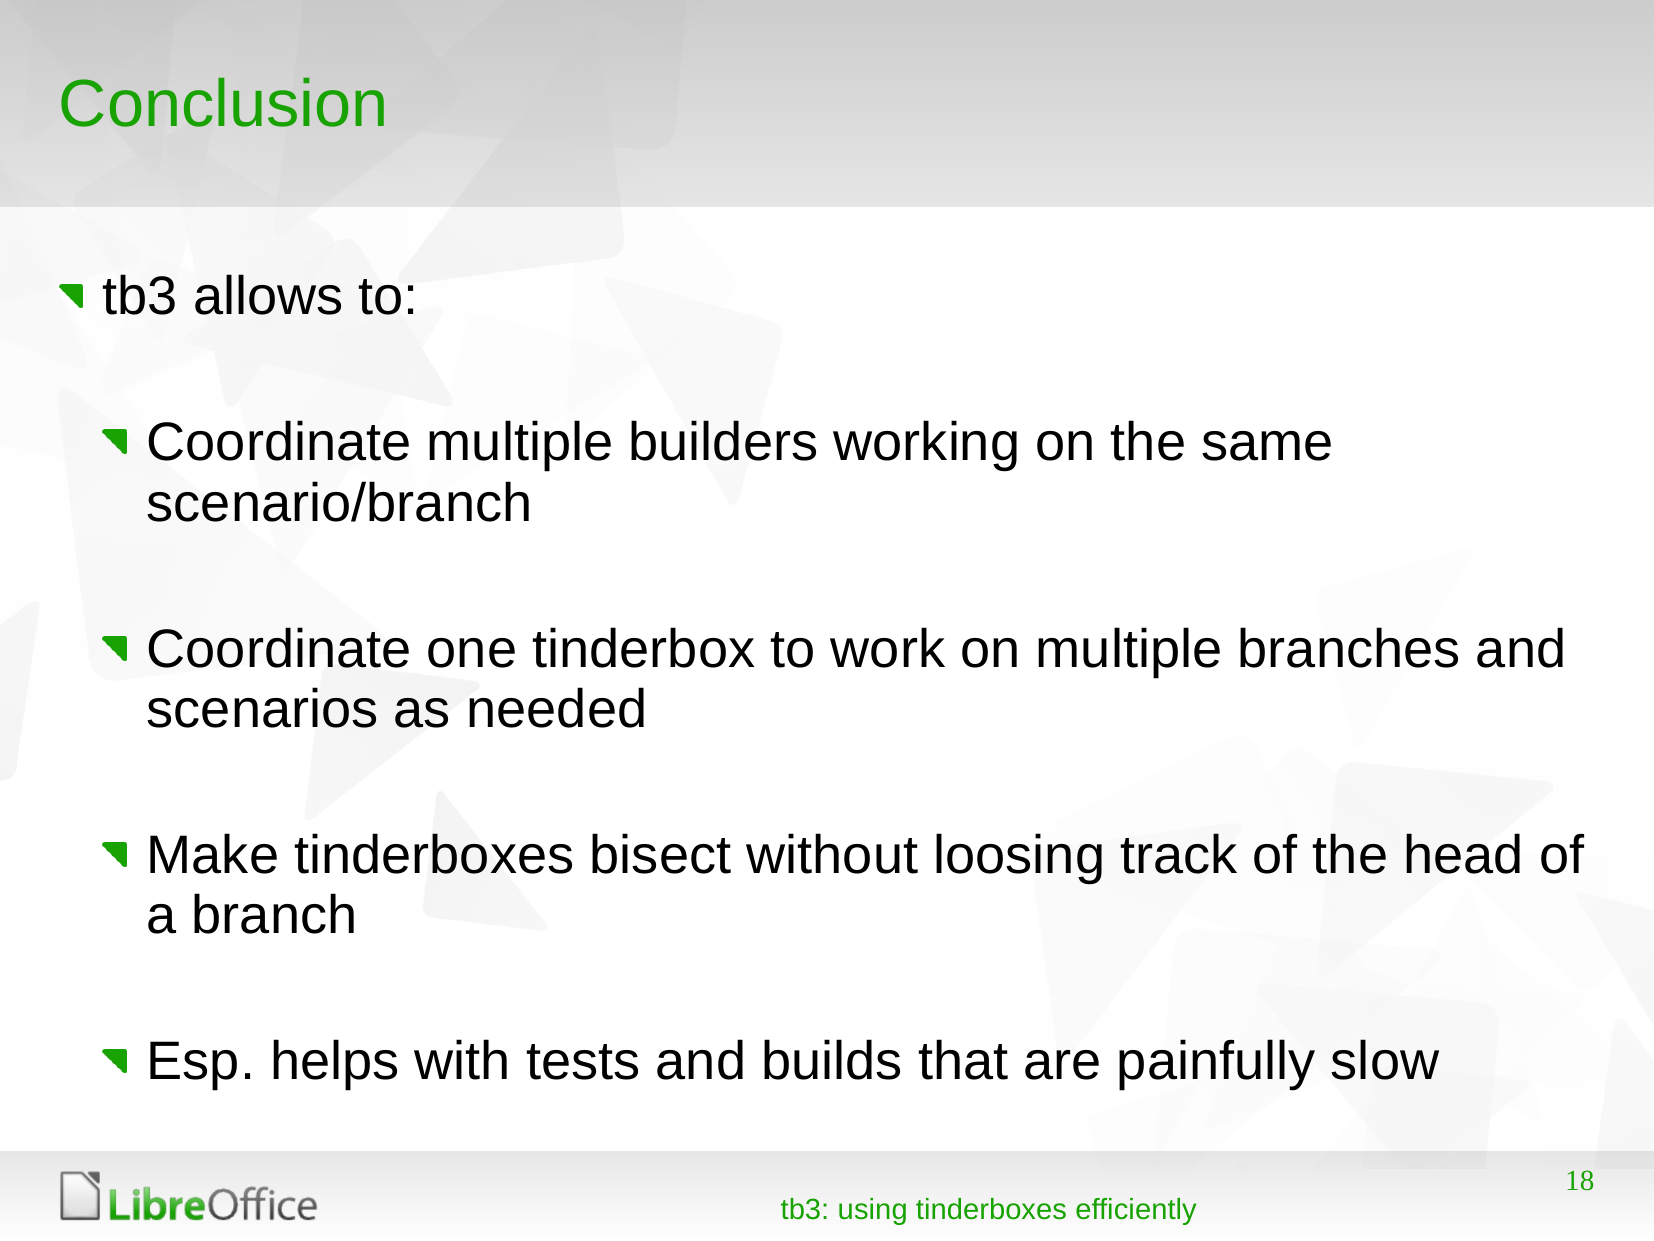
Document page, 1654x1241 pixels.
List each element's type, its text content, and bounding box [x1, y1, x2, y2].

title Conclusion [59, 29, 1595, 178]
picture [0, 0, 783, 931]
picture [915, 548, 1654, 1169]
picture [41, 1152, 337, 1240]
list tb3 allows to: Coordinate multiple builders working on the same scenario/branch Coordinate one tinderbox to work on multiple branches and scenarios as needed Make tinderboxes bisect without loosing track of the head of a branch Esp. helps with tests and builds that are painfully slow [59, 265, 1595, 1095]
